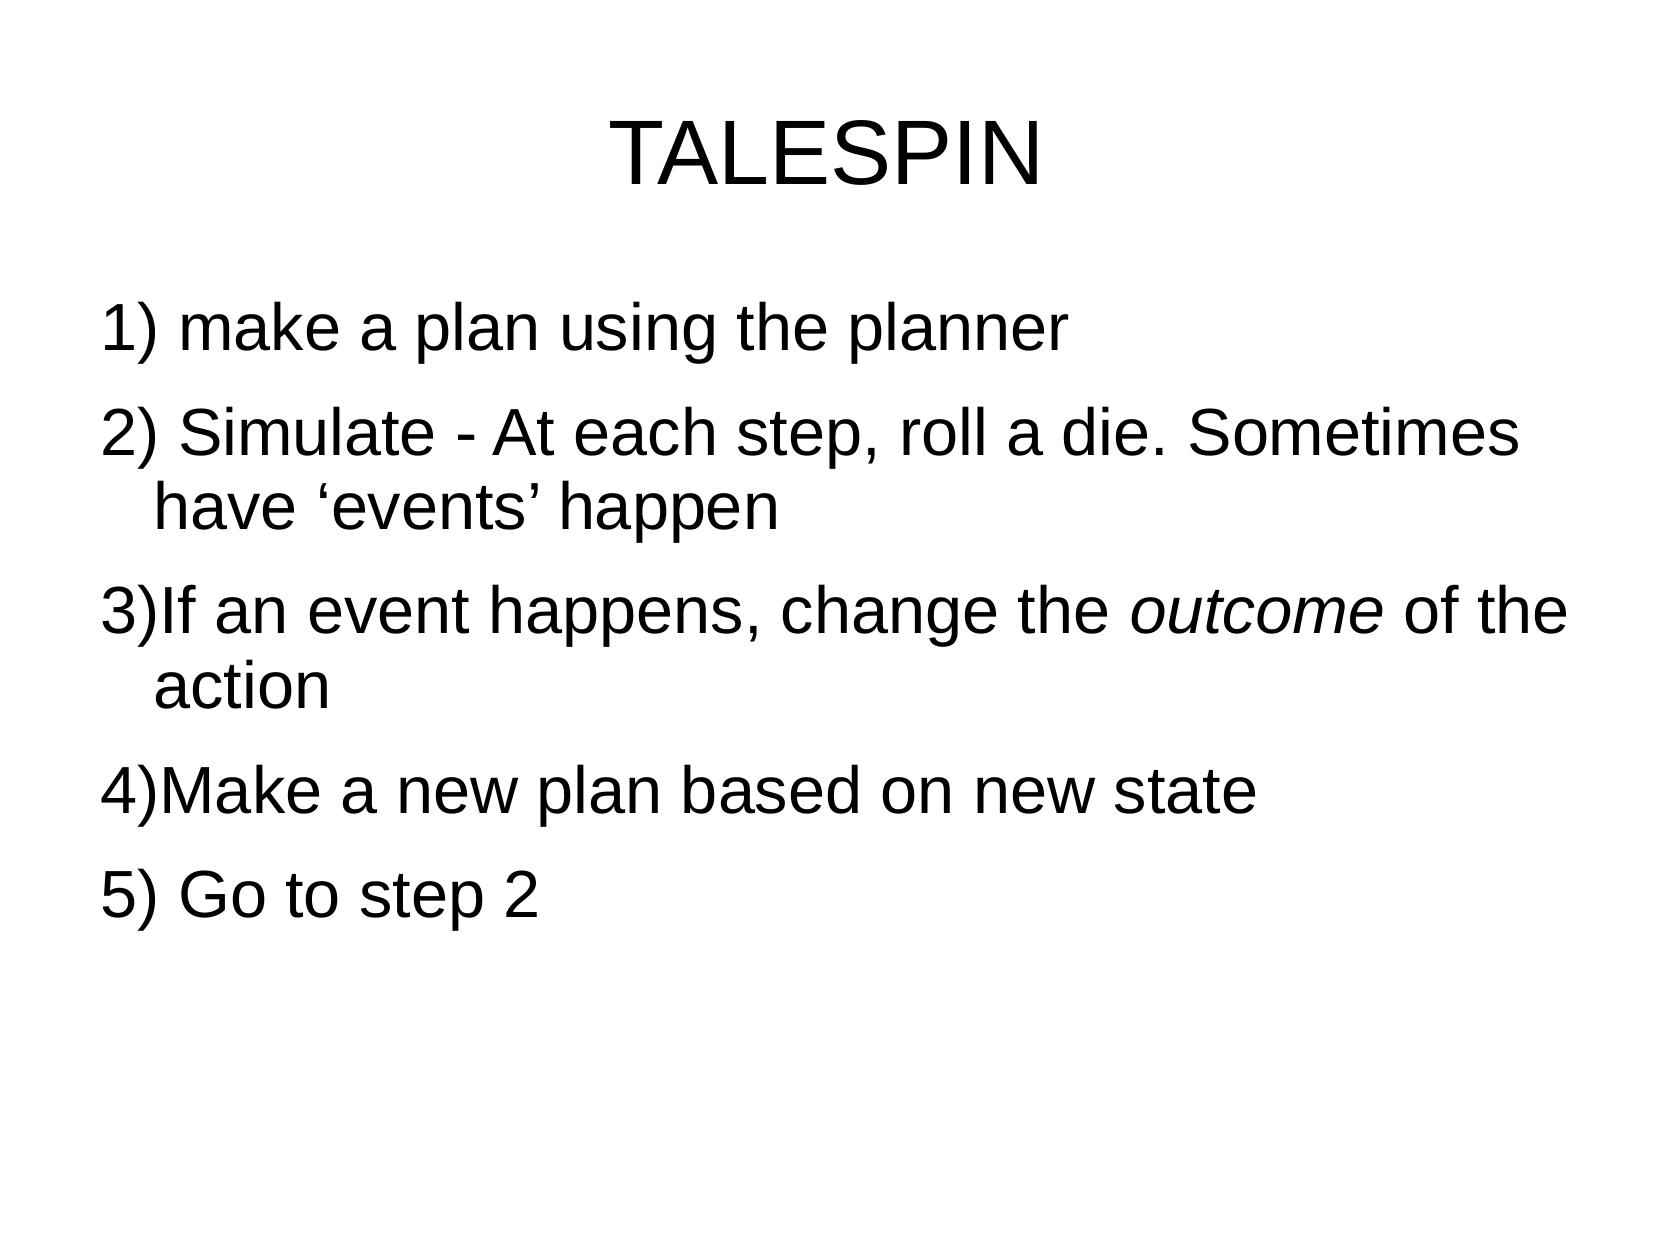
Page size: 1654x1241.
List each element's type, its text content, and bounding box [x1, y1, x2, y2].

title TALESPIN [82, 49, 1571, 257]
list make a plan using the planner Simulate - At each step, roll a die. Sometimes have ‘events’ happen If an event happens, change the outcome of the action Make a new plan based on new state Go to step 2 [82, 290, 1571, 1010]
